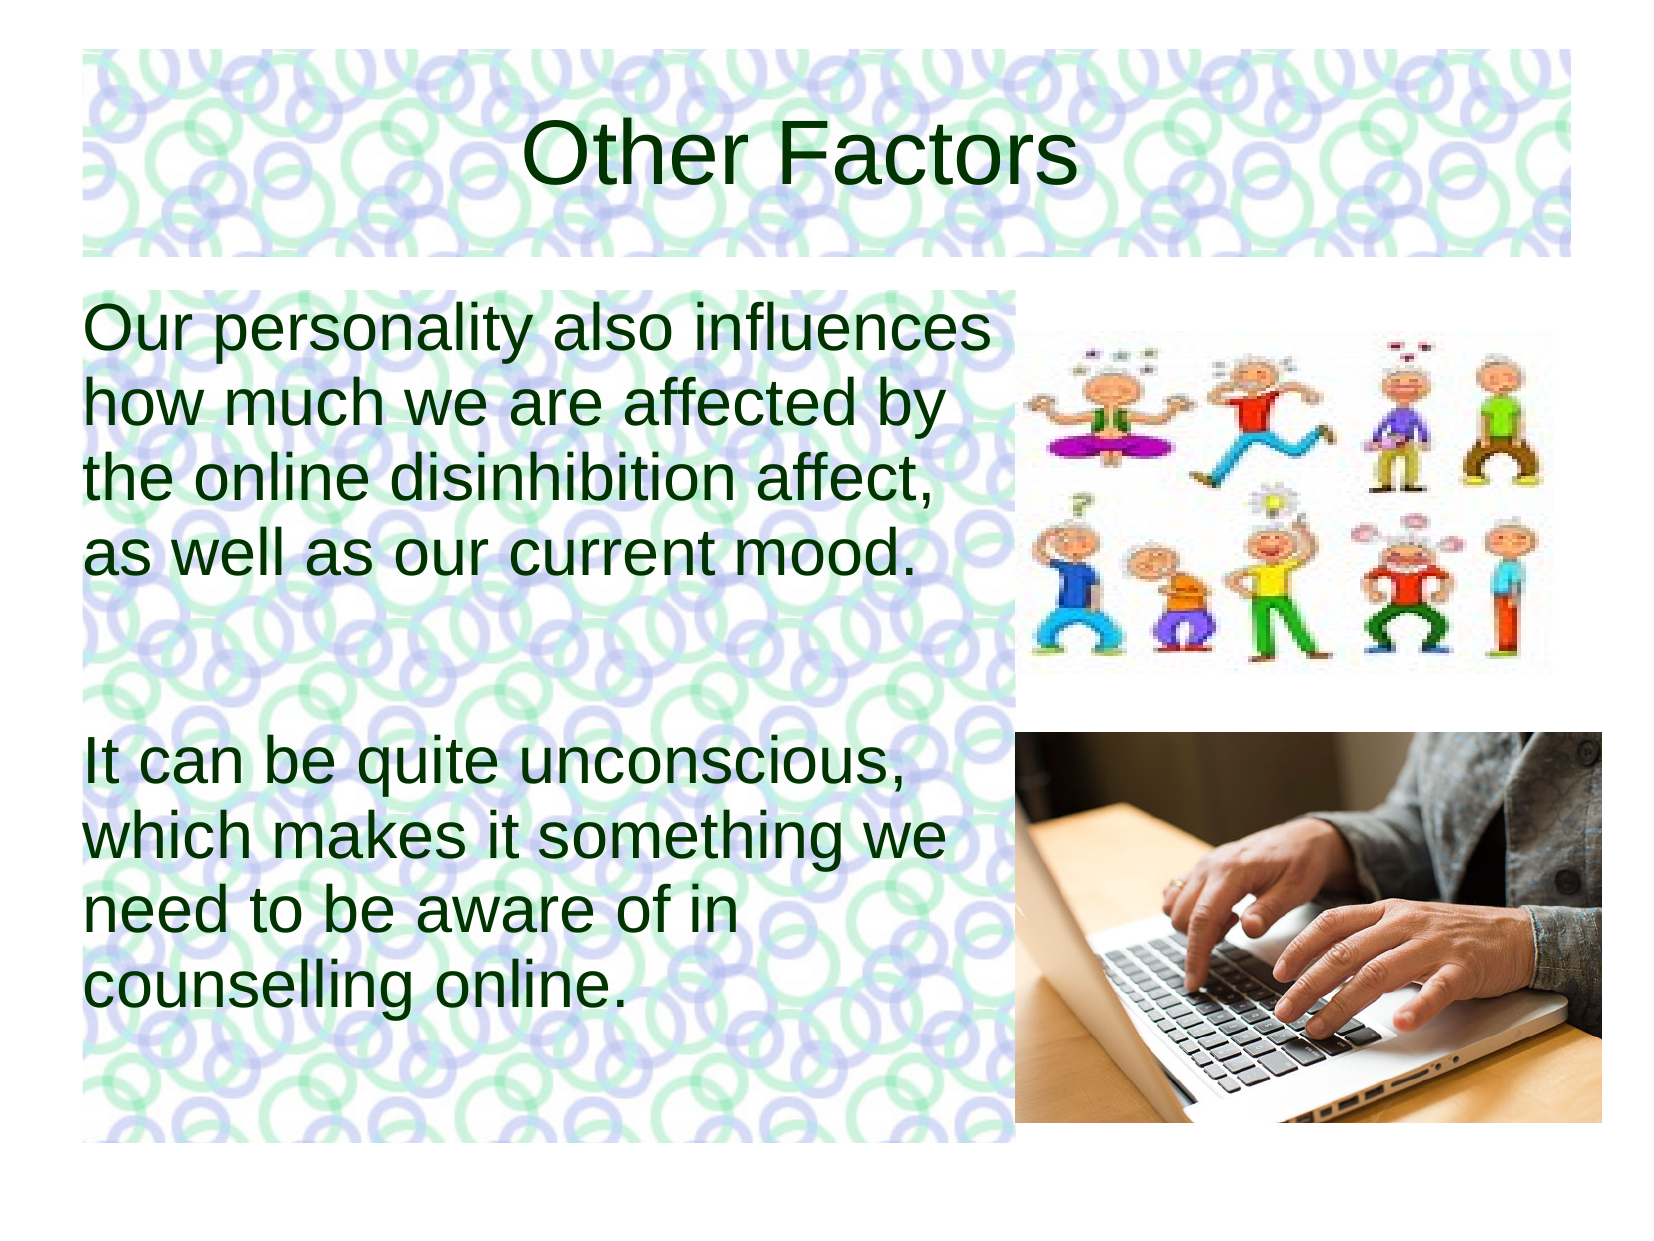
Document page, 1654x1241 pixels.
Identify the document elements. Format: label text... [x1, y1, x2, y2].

list Our personality also influences how much we are affected by the online disinhibition affect, as well as our current mood. It can be quite unconscious, which makes it something we need to be aware of in counselling online. [82, 290, 1016, 1143]
title Other Factors [82, 49, 1571, 257]
picture [1015, 732, 1602, 1123]
picture [1015, 331, 1553, 674]
